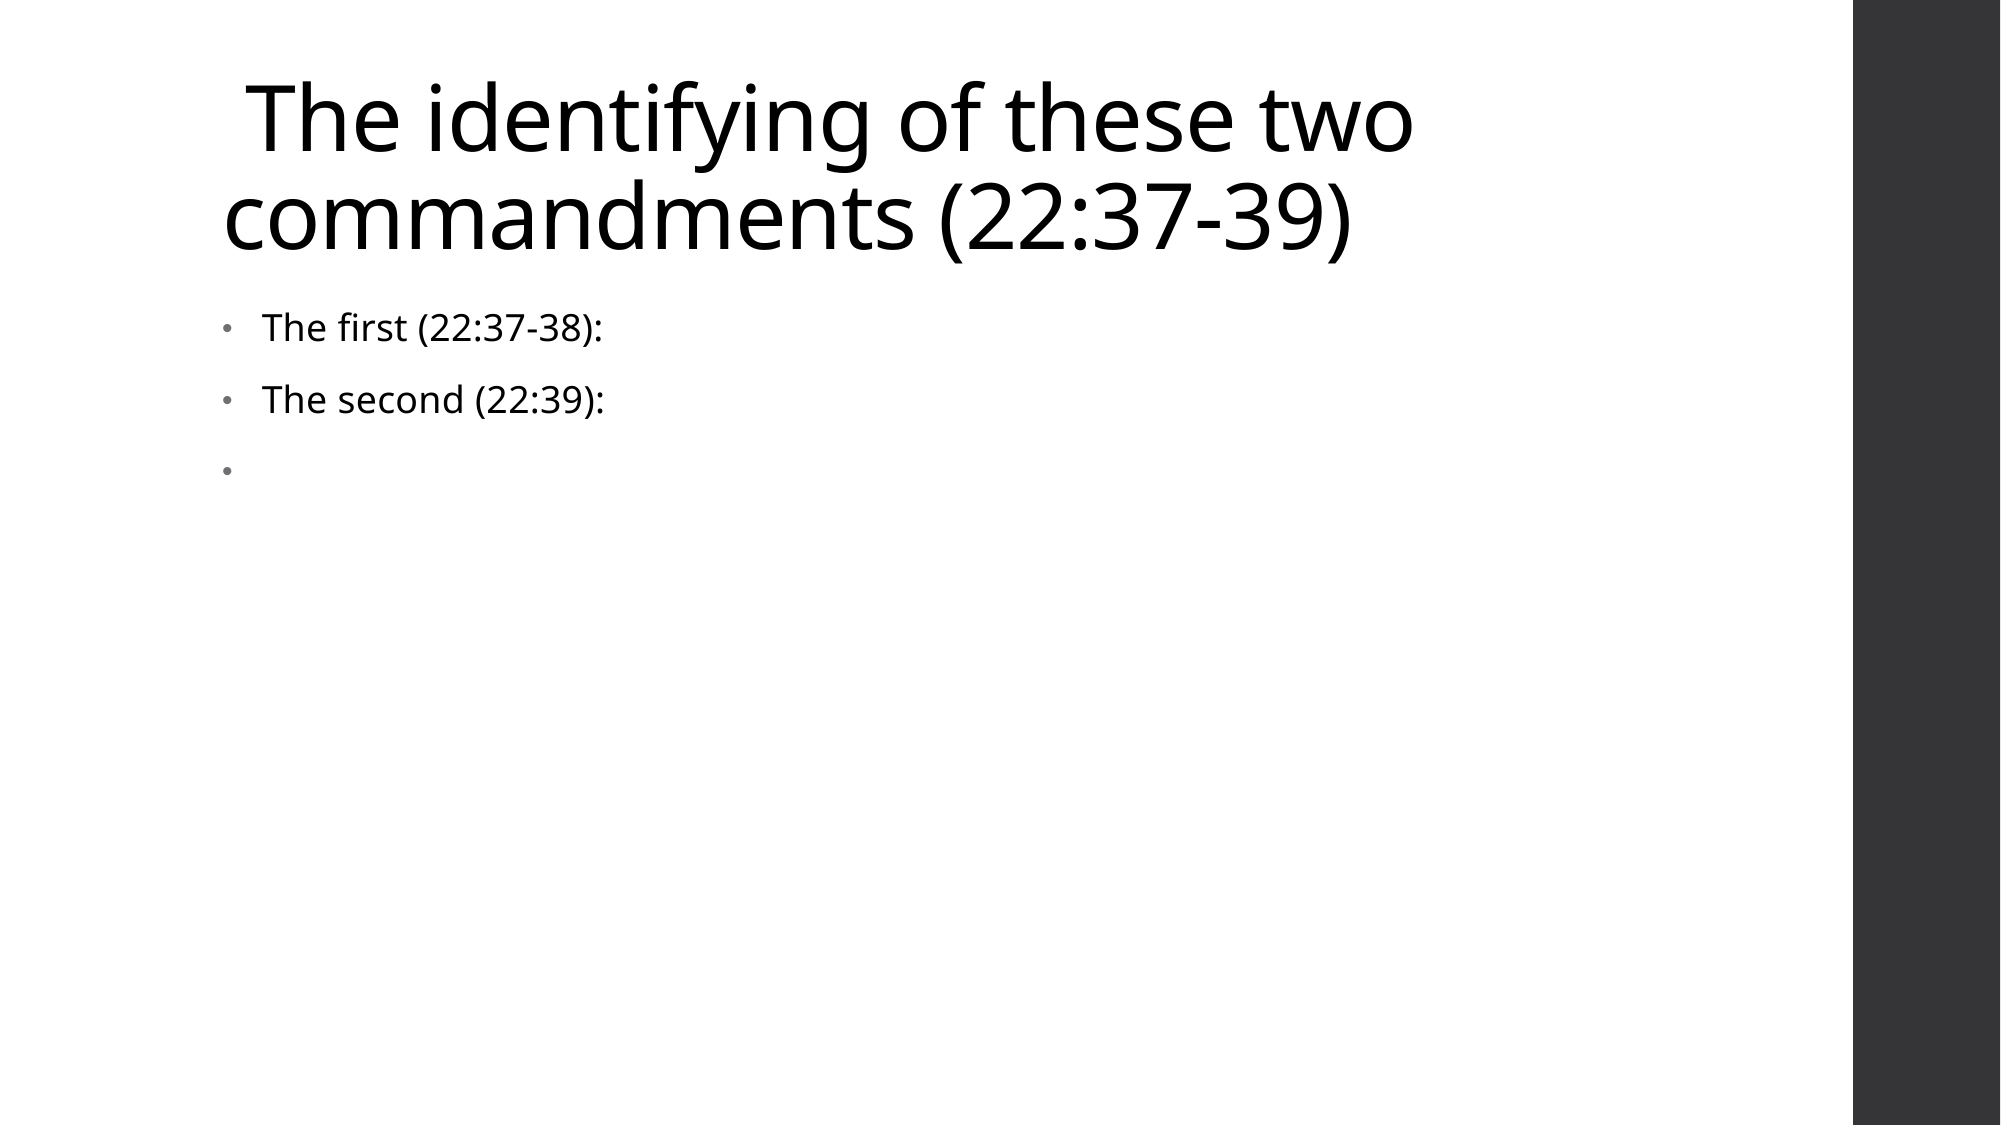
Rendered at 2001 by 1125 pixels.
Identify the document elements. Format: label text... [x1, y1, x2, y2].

list The first (22:37-38): The second (22:39): [206, 299, 1617, 1014]
title The identifying of these two commandments (22:37-39) [206, 60, 1797, 278]
